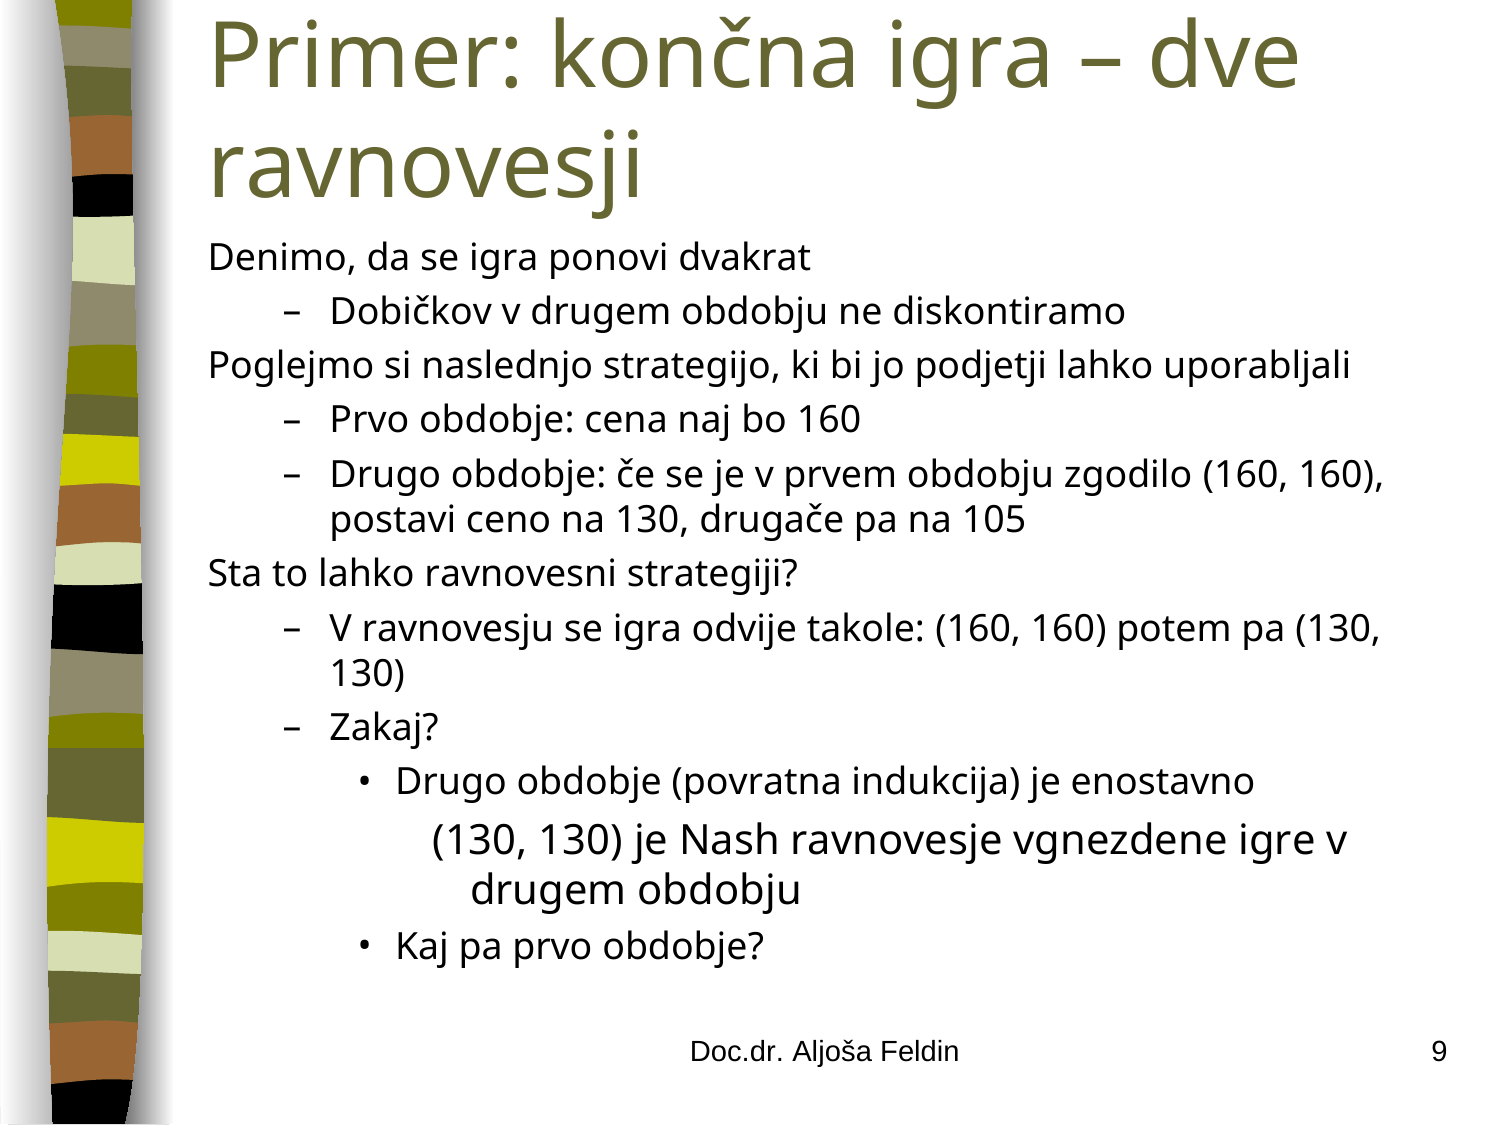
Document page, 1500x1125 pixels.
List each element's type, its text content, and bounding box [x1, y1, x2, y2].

list Denimo, da se igra ponovi dvakrat Dobičkov v drugem obdobju ne diskontiramo Poglejmo si naslednjo strategijo, ki bi jo podjetji lahko uporabljali Prvo obdobje: cena naj bo 160 Drugo obdobje: če se je v prvem obdobju zgodilo (160, 160), postavi ceno na 130, drugače pa na 105 Sta to lahko ravnovesni strategiji? V ravnovesju se igra odvije takole: (160, 160) potem pa (130, 130) Zakaj? Drugo obdobje (povratna indukcija) je enostavno (130, 130) je Nash ravnovesje vgnezdene igre v drugem obdobju Kaj pa prvo obdobje? [192, 224, 1468, 901]
text_box Doc.dr. Aljoša Feldin [587, 1025, 1063, 1101]
title Primer: končna igra – dve ravnovesji [192, 12, 1468, 201]
text_box <number> [1149, 1025, 1463, 1101]
